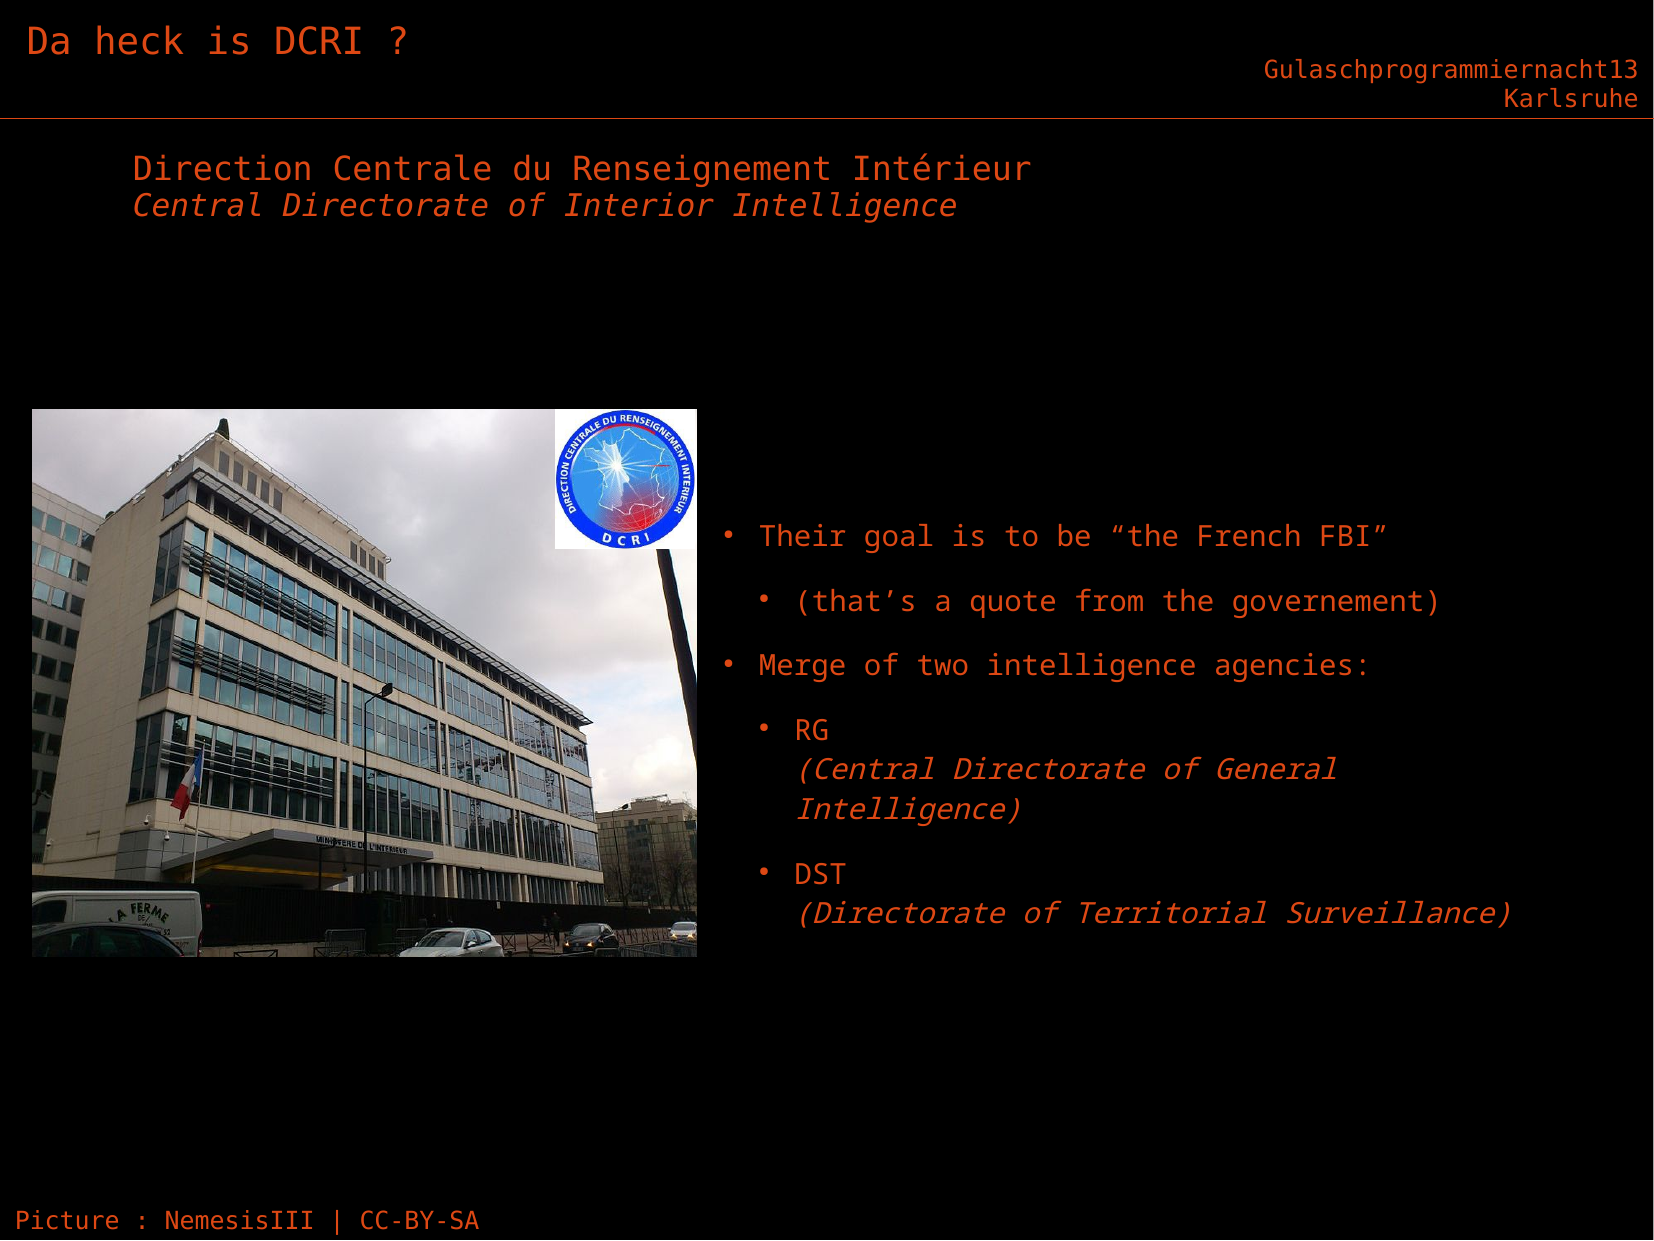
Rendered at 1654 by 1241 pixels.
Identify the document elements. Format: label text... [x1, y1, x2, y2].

text_box Da heck is DCRI ? [11, 12, 969, 71]
picture [32, 409, 697, 957]
text_box Picture : NemesisIII | CC-BY-SA [0, 1198, 993, 1241]
text_box Their goal is to be “the French FBI” (that’s a quote from the governement) Merge of two intelligence agencies: RG (Central Directorate of General Intelligence) DST (Directorate of Territorial Surveillance) [708, 507, 1595, 955]
text_box Direction Centrale du Renseignement Intérieur Central Directorate of Interior Intelligence [118, 141, 1075, 232]
text_box Gulaschprogrammiernacht13 Karlsruhe [1248, 47, 1654, 121]
